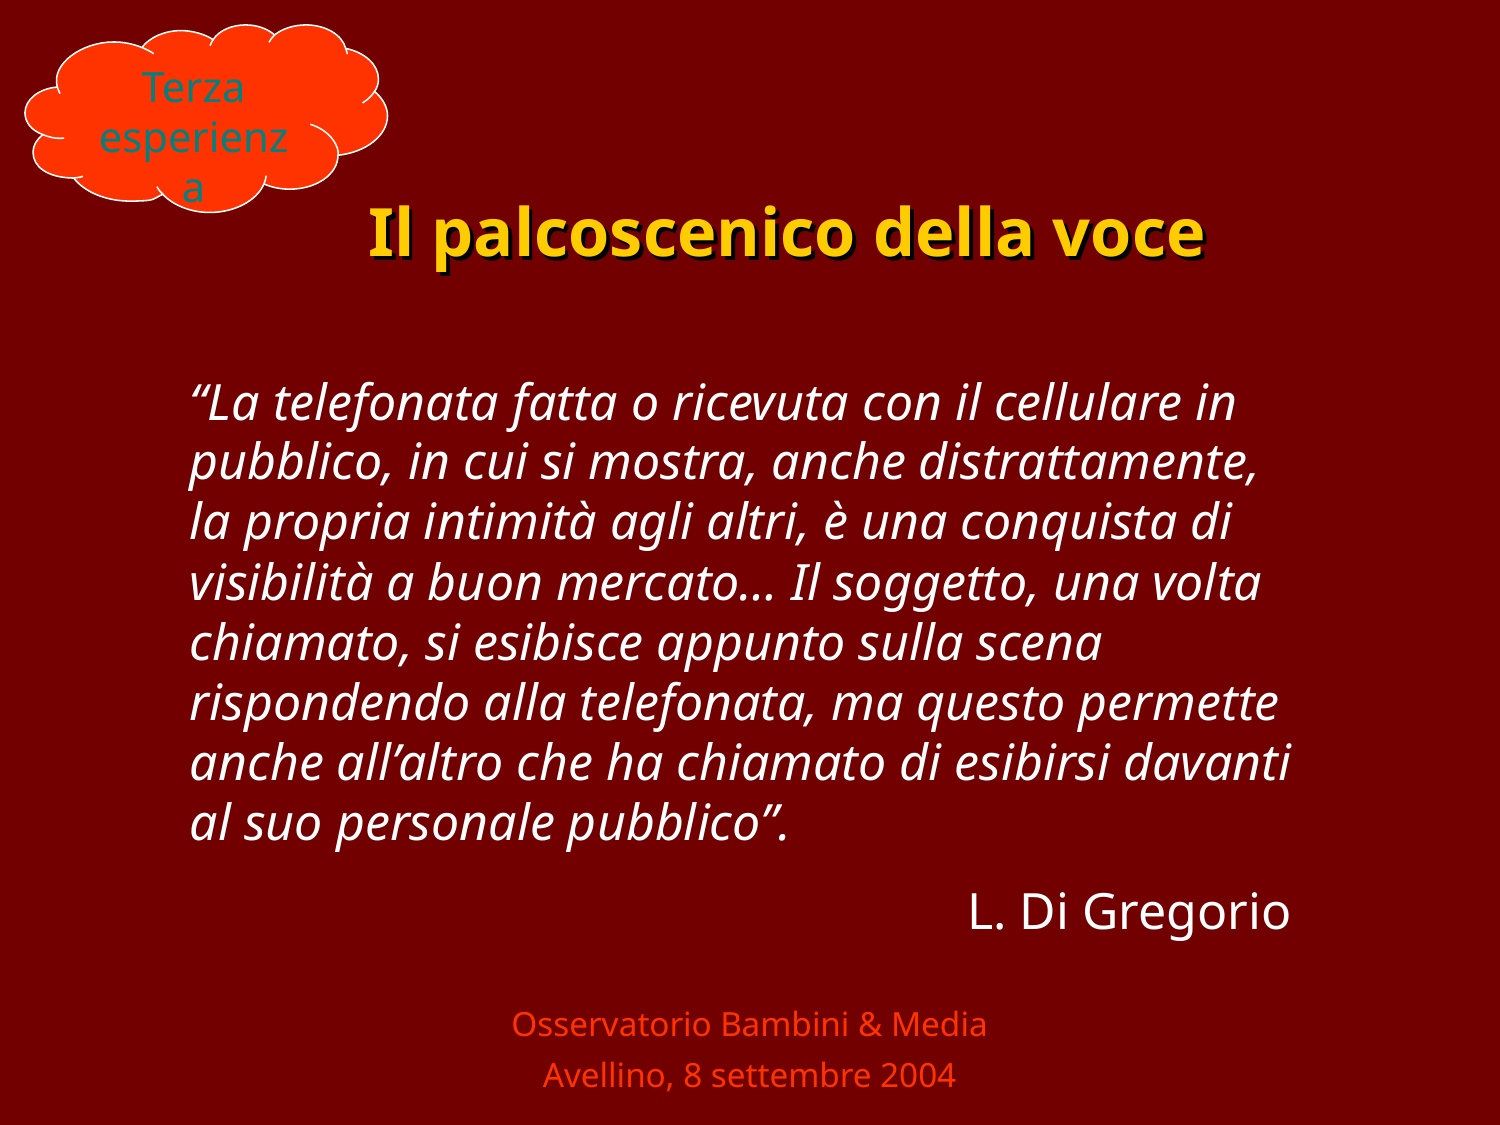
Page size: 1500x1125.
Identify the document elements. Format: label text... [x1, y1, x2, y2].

text_box Terza esperienza [24, 24, 388, 213]
text_box Osservatorio Bambini & Media Avellino, 8 settembre 2004 [24, 1012, 1475, 1100]
text_box “La telefonata fatta o ricevuta con il cellulare in pubblico, in cui si mostra, anche distrattamente, la propria intimità agli altri, è una conquista di visibilità a buon mercato… Il soggetto, una volta chiamato, si esibisce appunto sulla scena rispondendo alla telefonata, ma questo permette anche all’altro che ha chiamato di esibirsi davanti al suo personale pubblico”. L. Di Gregorio [174, 362, 1325, 947]
text_box Il palcoscenico della voce [338, 182, 1238, 278]
